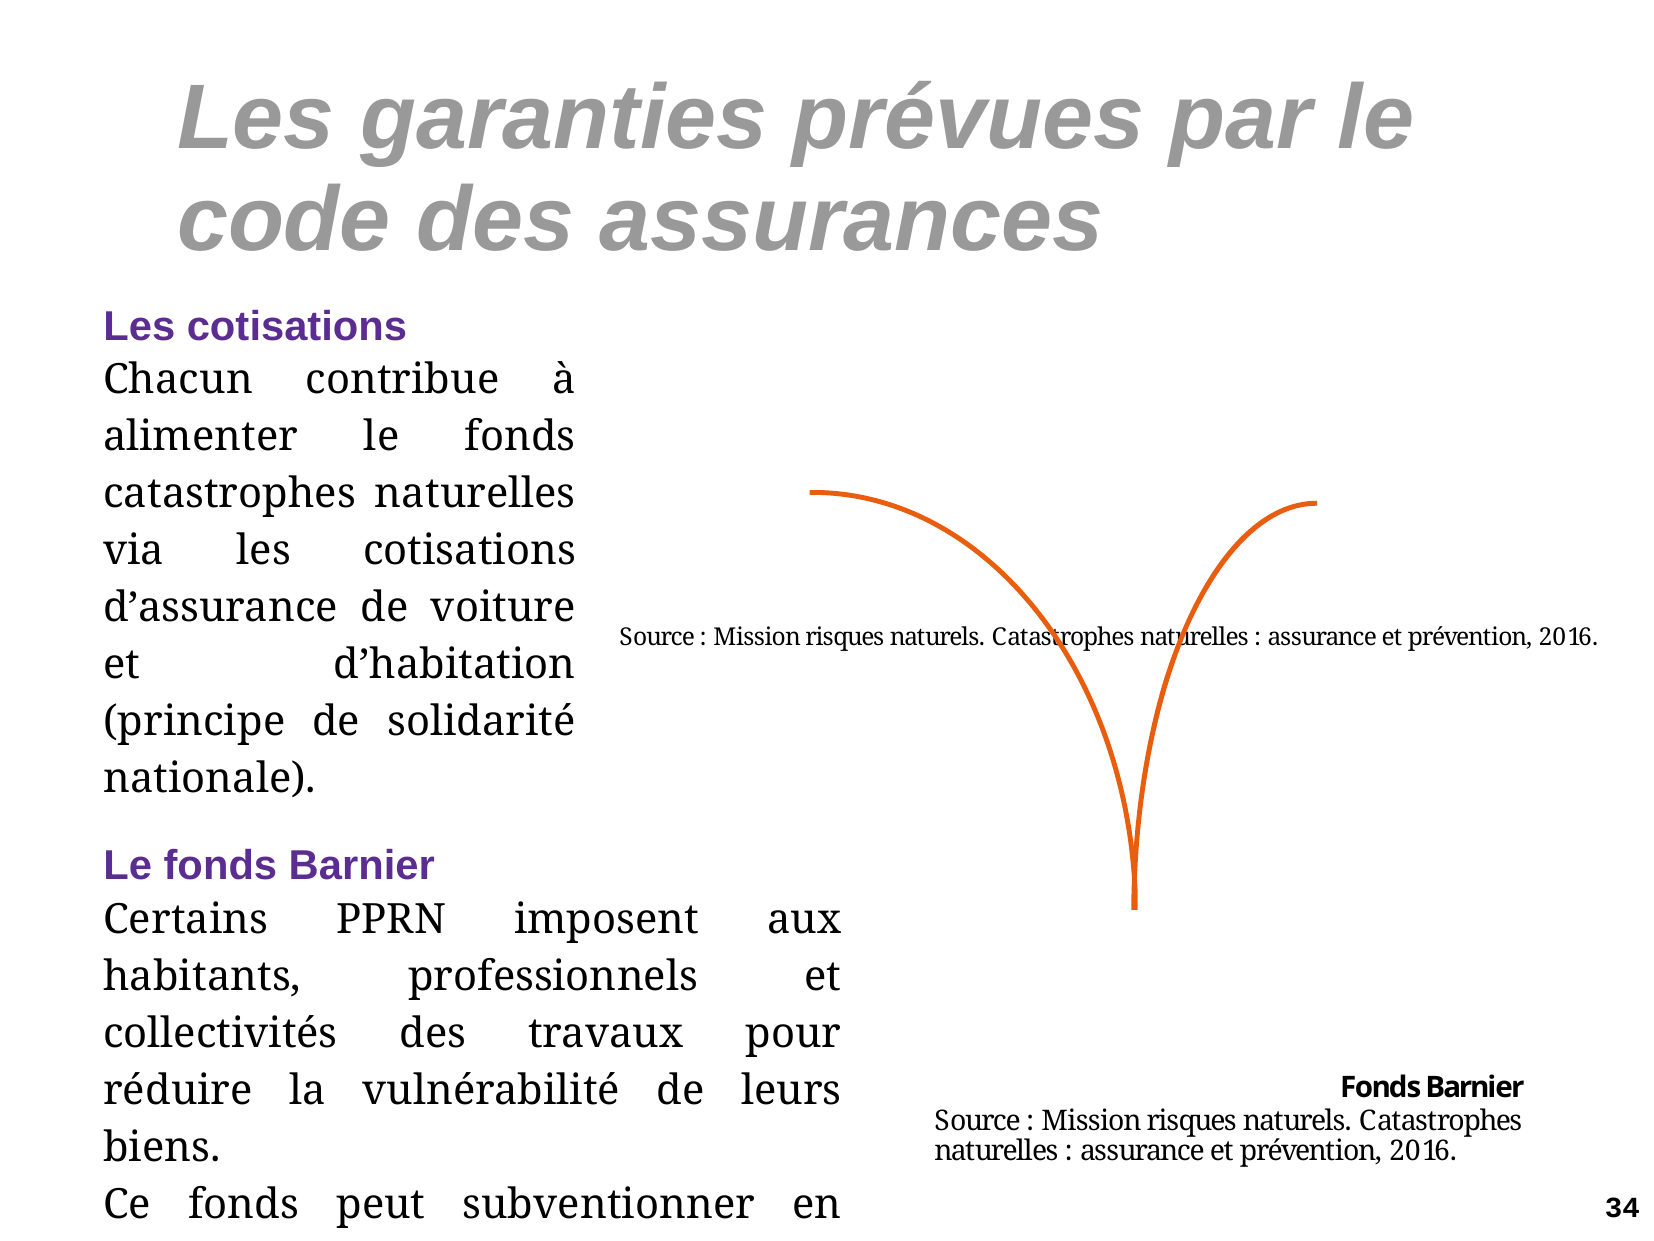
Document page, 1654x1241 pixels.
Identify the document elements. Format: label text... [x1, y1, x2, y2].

title Les garanties prévues par le code des assurances [177, 65, 1625, 271]
text_box Les cotisations Chacun contribue à alimenter le fonds catastrophes naturelles via les cotisations d’assurance de voiture et d’habitation (principe de solidarité nationale). [88, 295, 591, 691]
text_box Le fonds Barnier Certains PPRN imposent aux habitants, professionnels et collectivités des travaux pour réduire la vulnérabilité de leurs biens. Ce fonds peut subventionner en partie ce type de travaux. [88, 834, 857, 1183]
picture [620, 295, 1599, 1169]
